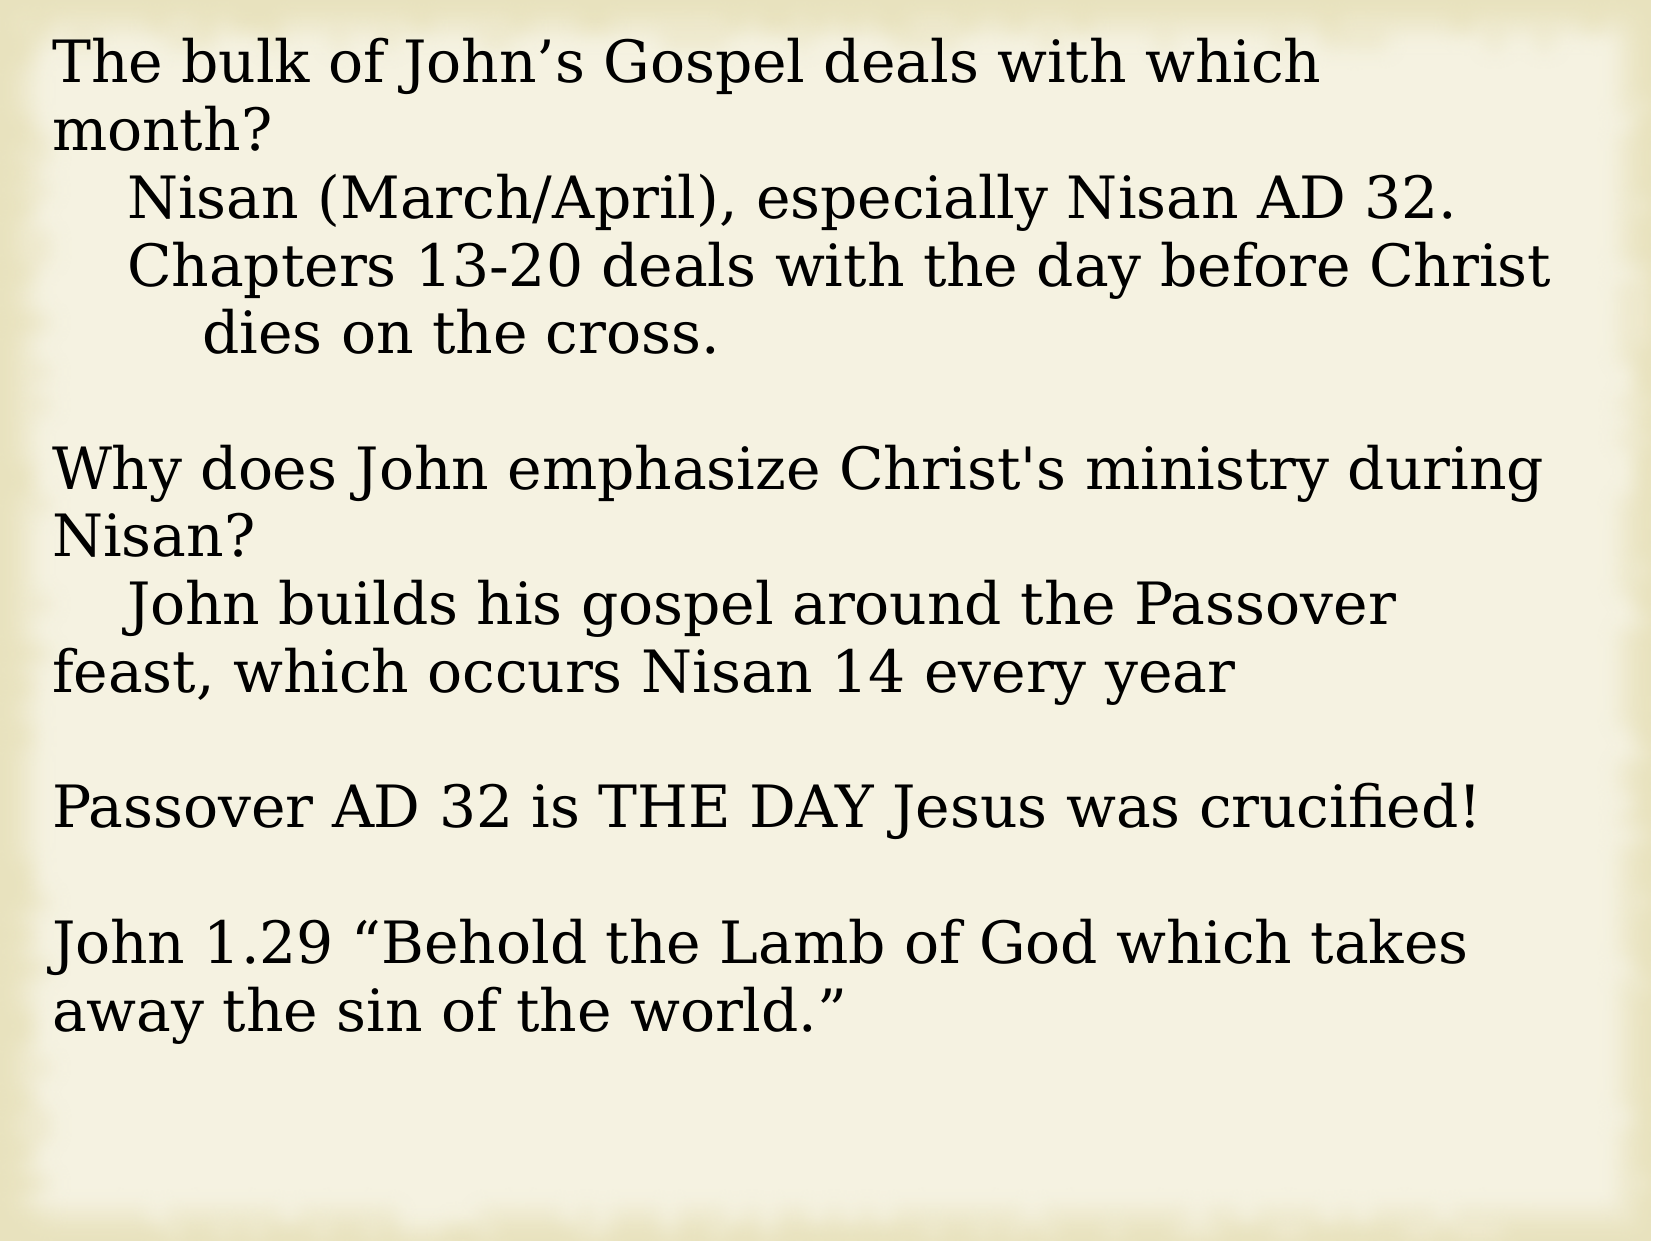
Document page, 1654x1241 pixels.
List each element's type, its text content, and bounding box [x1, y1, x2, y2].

picture [0, 0, 1651, 1241]
text_box The bulk of John’s Gospel deals with which month? Nisan (March/April), especially Nisan AD 32. Chapters 13-20 deals with the day before Christ dies on the cross. Why does John emphasize Christ's ministry during Nisan? John builds his gospel around the Passover feast, which occurs Nisan 14 every year Passover AD 32 is THE DAY Jesus was crucified! John 1.29 “Behold the Lamb of God which takes away the sin of the world.” [37, 21, 1576, 1126]
